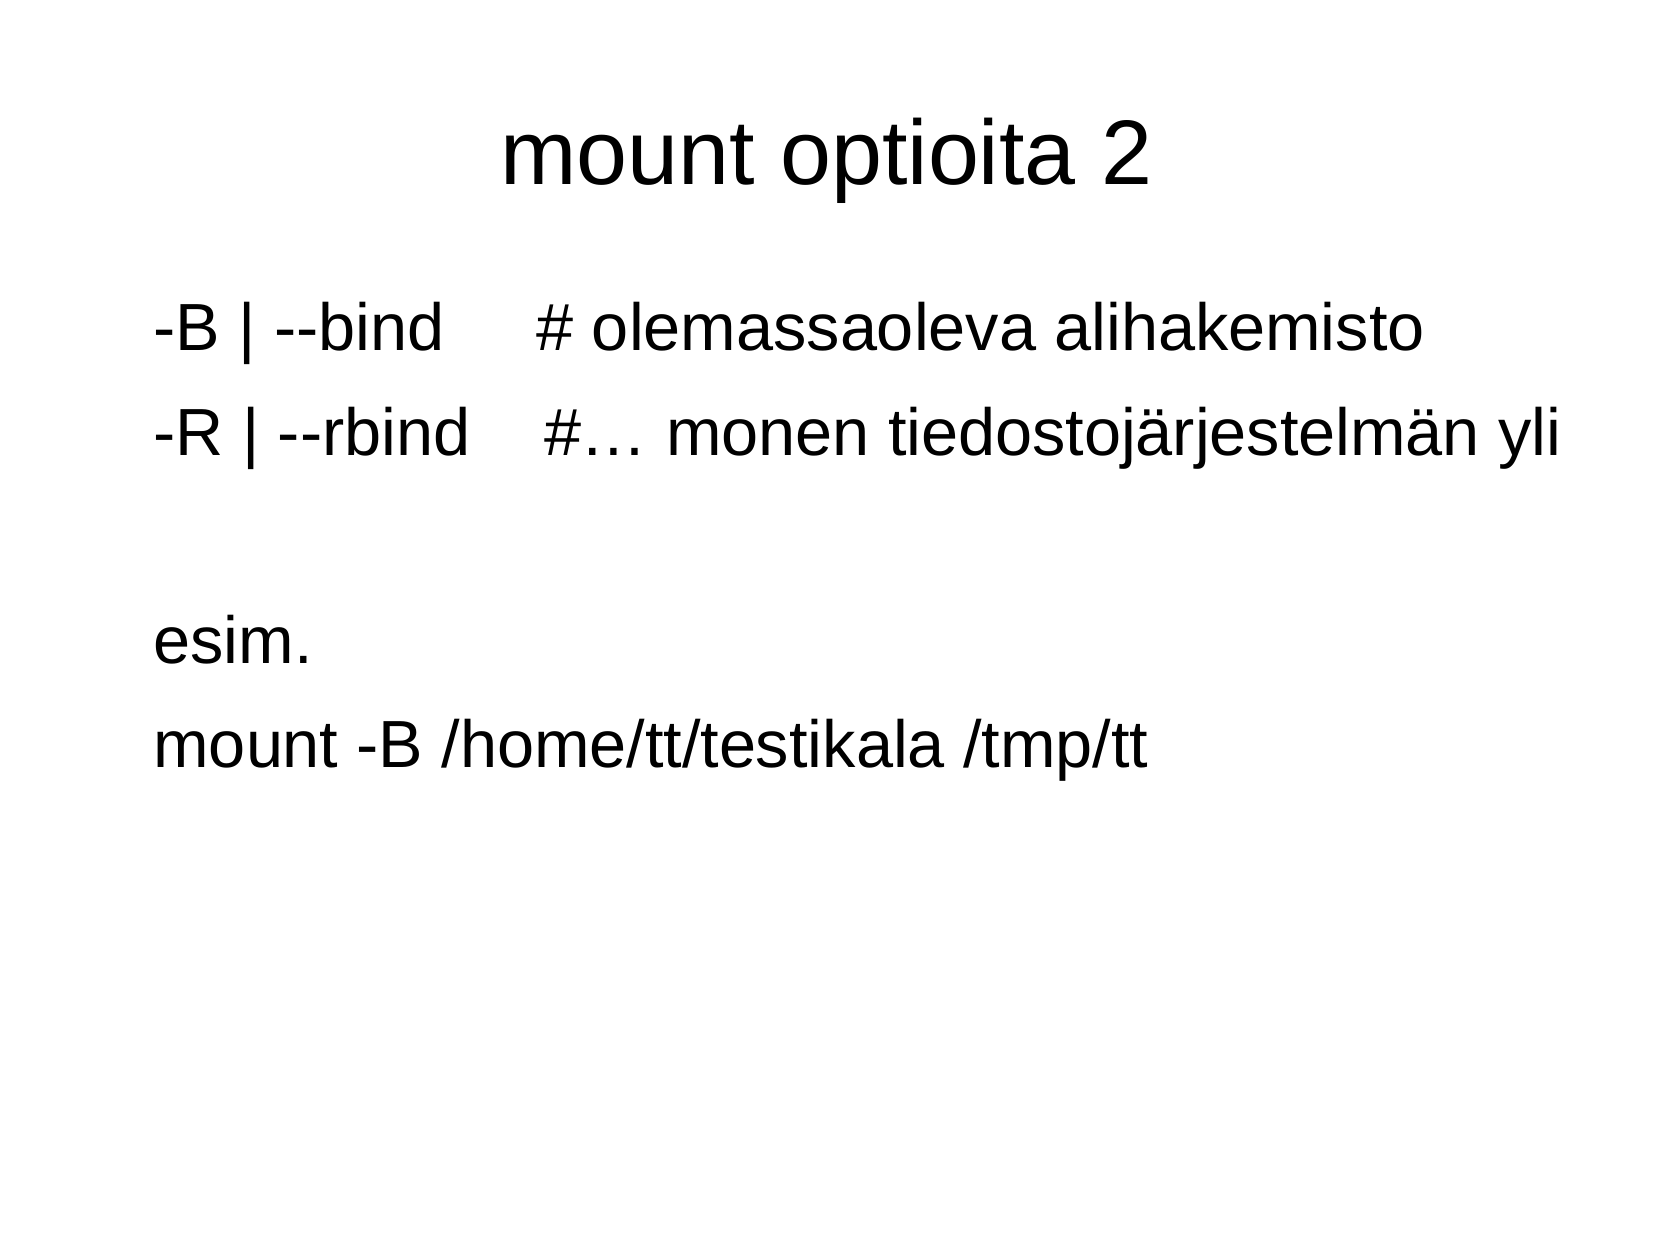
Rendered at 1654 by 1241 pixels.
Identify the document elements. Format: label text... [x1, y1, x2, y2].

title mount optioita 2 [82, 49, 1571, 257]
list -B | --bind # olemassaoleva alihakemisto -R | --rbind #… monen tiedostojärjestelmän yli esim. mount -B /home/tt/testikala /tmp/tt [82, 290, 1571, 1010]
